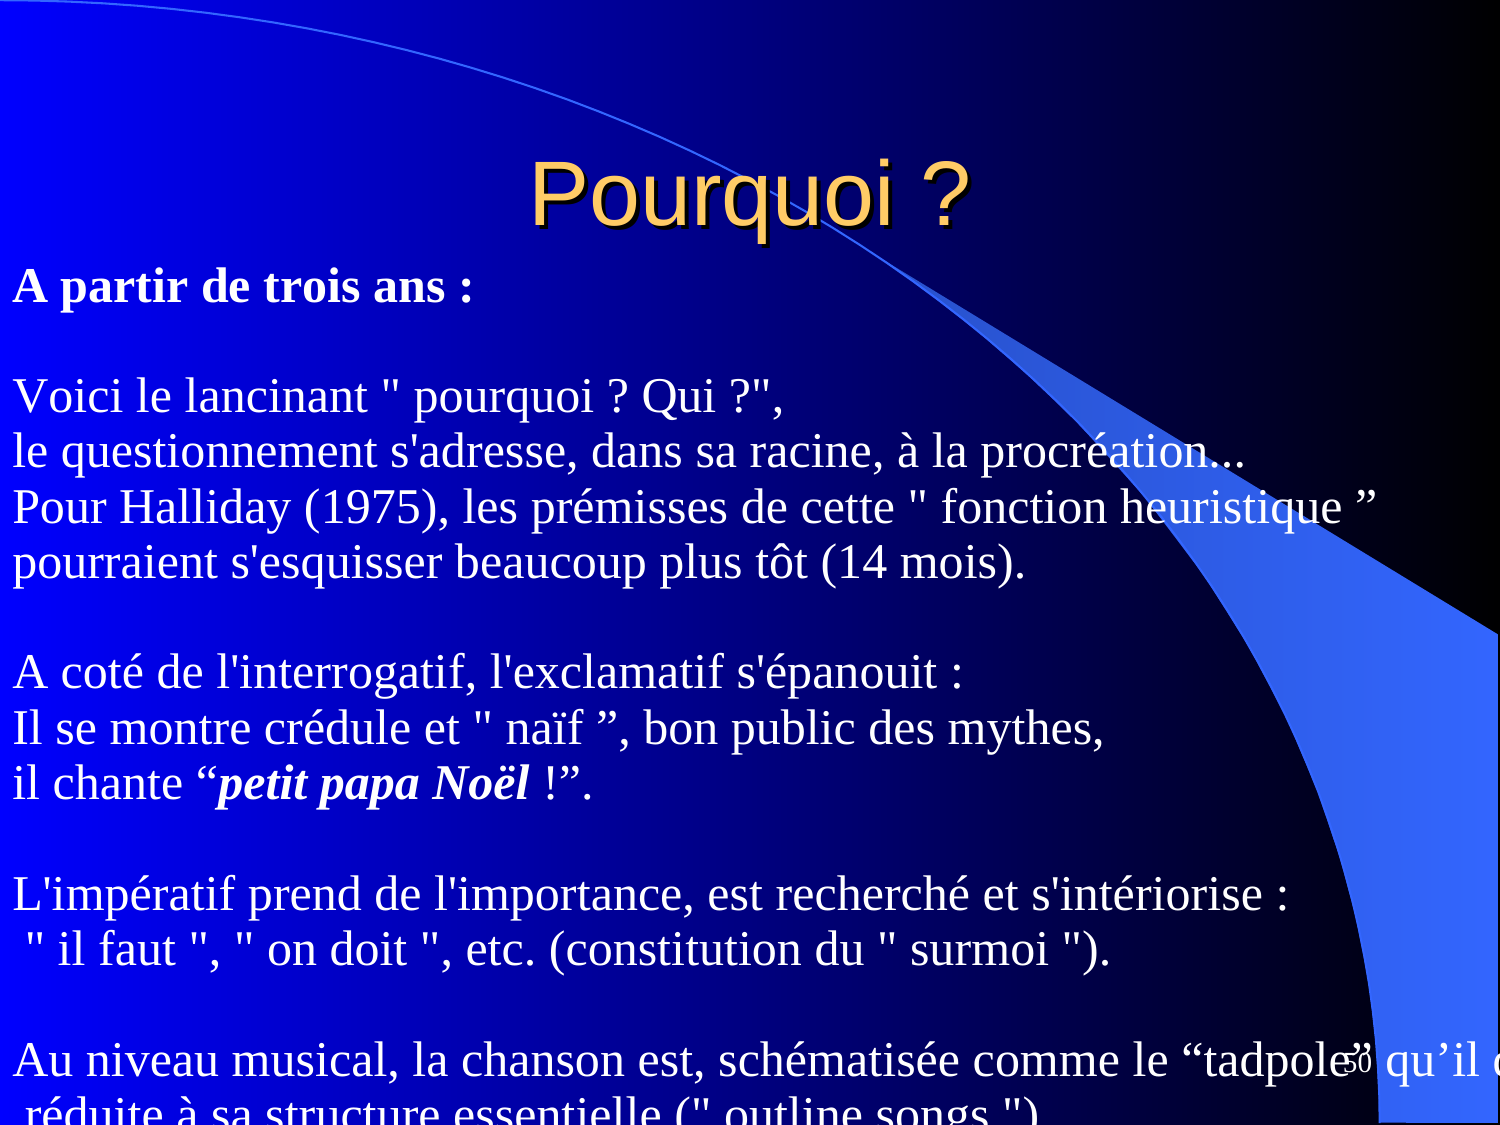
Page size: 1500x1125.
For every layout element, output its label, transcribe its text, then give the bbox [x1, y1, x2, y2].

text_box A partir de trois ans : Voici le lancinant " pourquoi ? Qui ?", le questionnement s'adresse, dans sa racine, à la procréation... Pour Halliday (1975), les prémisses de cette " fonction heuristique ” pourraient s'esquisser beaucoup plus tôt (14 mois). A coté de l'interrogatif, l'exclamatif s'épanouit : Il se montre crédule et " naïf ”, bon public des mythes, il chante “petit papa Noël !”. L'impératif prend de l'importance, est recherché et s'intériorise : " il faut ", " on doit ", etc. (constitution du " surmoi "). Au niveau musical, la chanson est, schématisée comme le “tadpole” qu’il dessine, réduite à sa structure essentielle (" outline songs "). [0, 249, 1500, 1125]
title Pourquoi ? [112, 99, 1388, 249]
